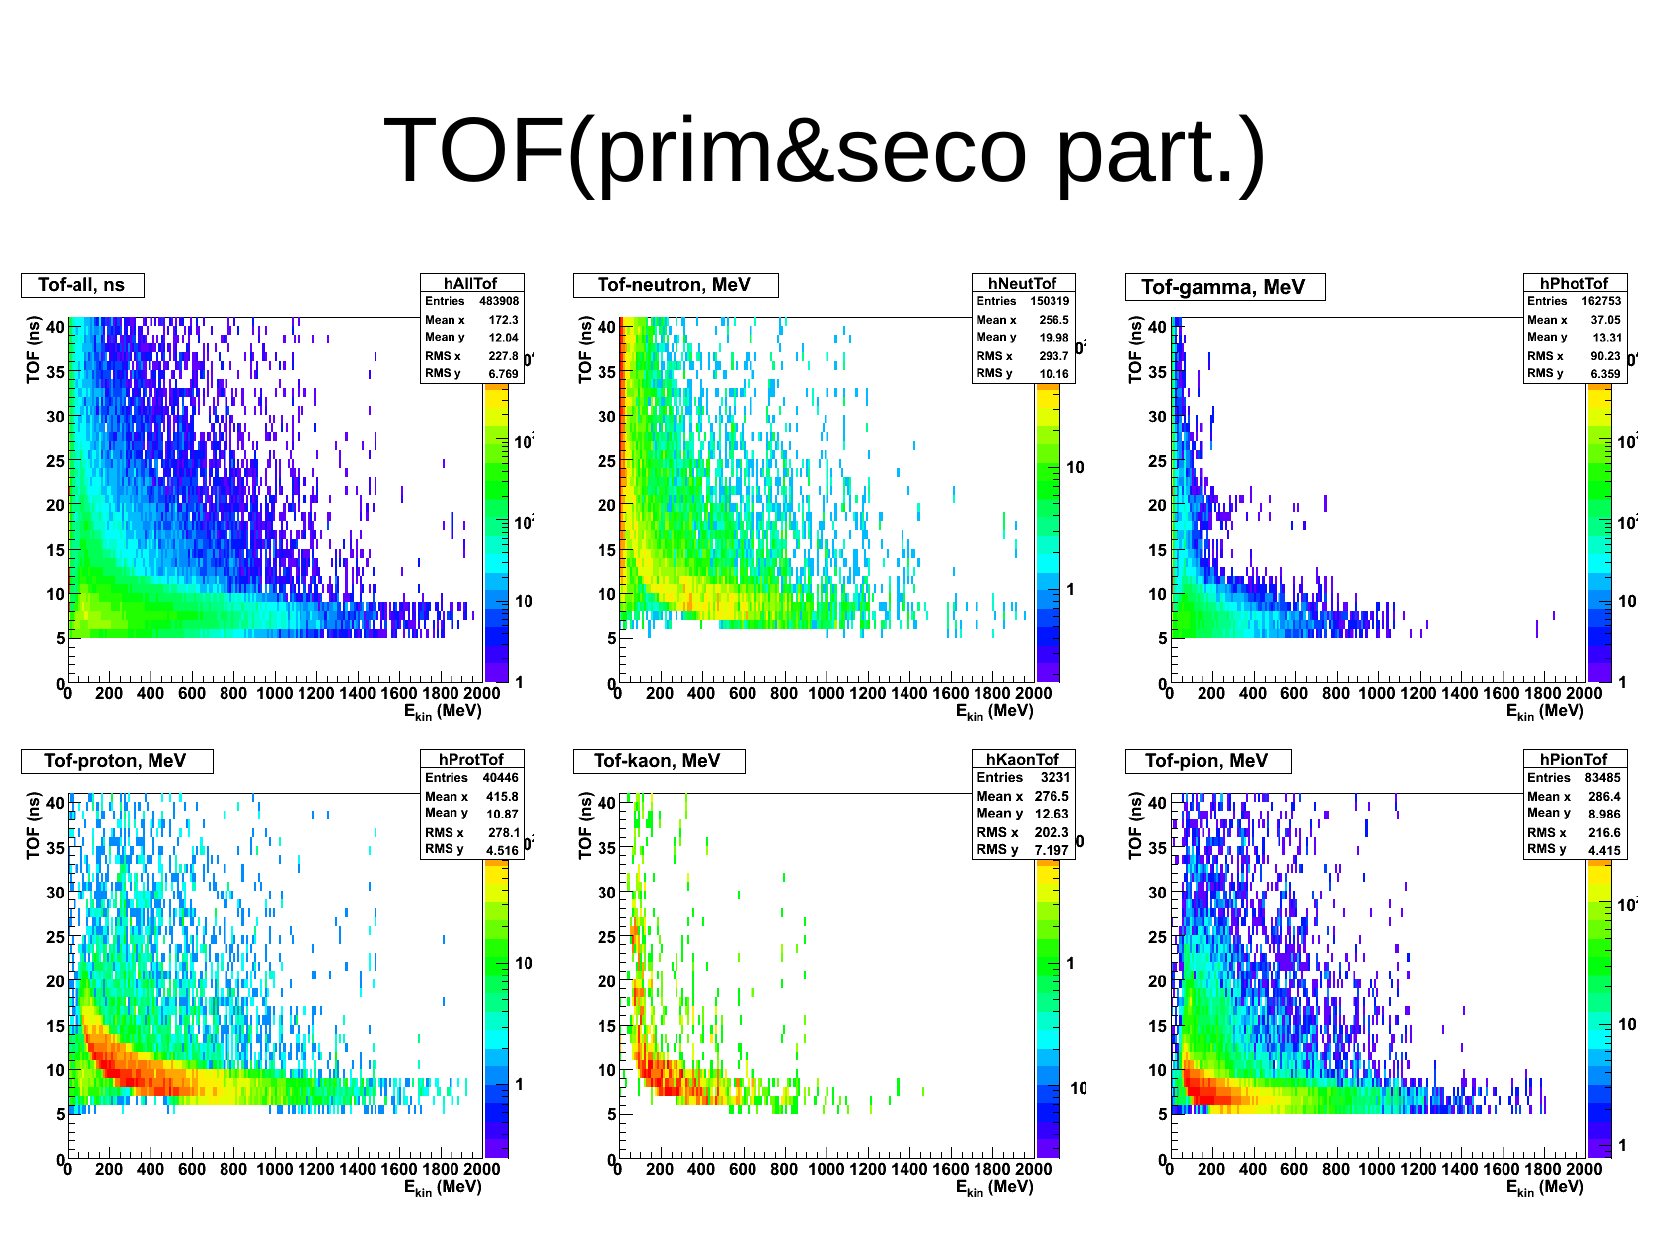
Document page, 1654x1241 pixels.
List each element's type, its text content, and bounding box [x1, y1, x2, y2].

picture [0, 262, 1654, 1214]
title TOF(prim&seco part.) [82, 56, 1571, 249]
